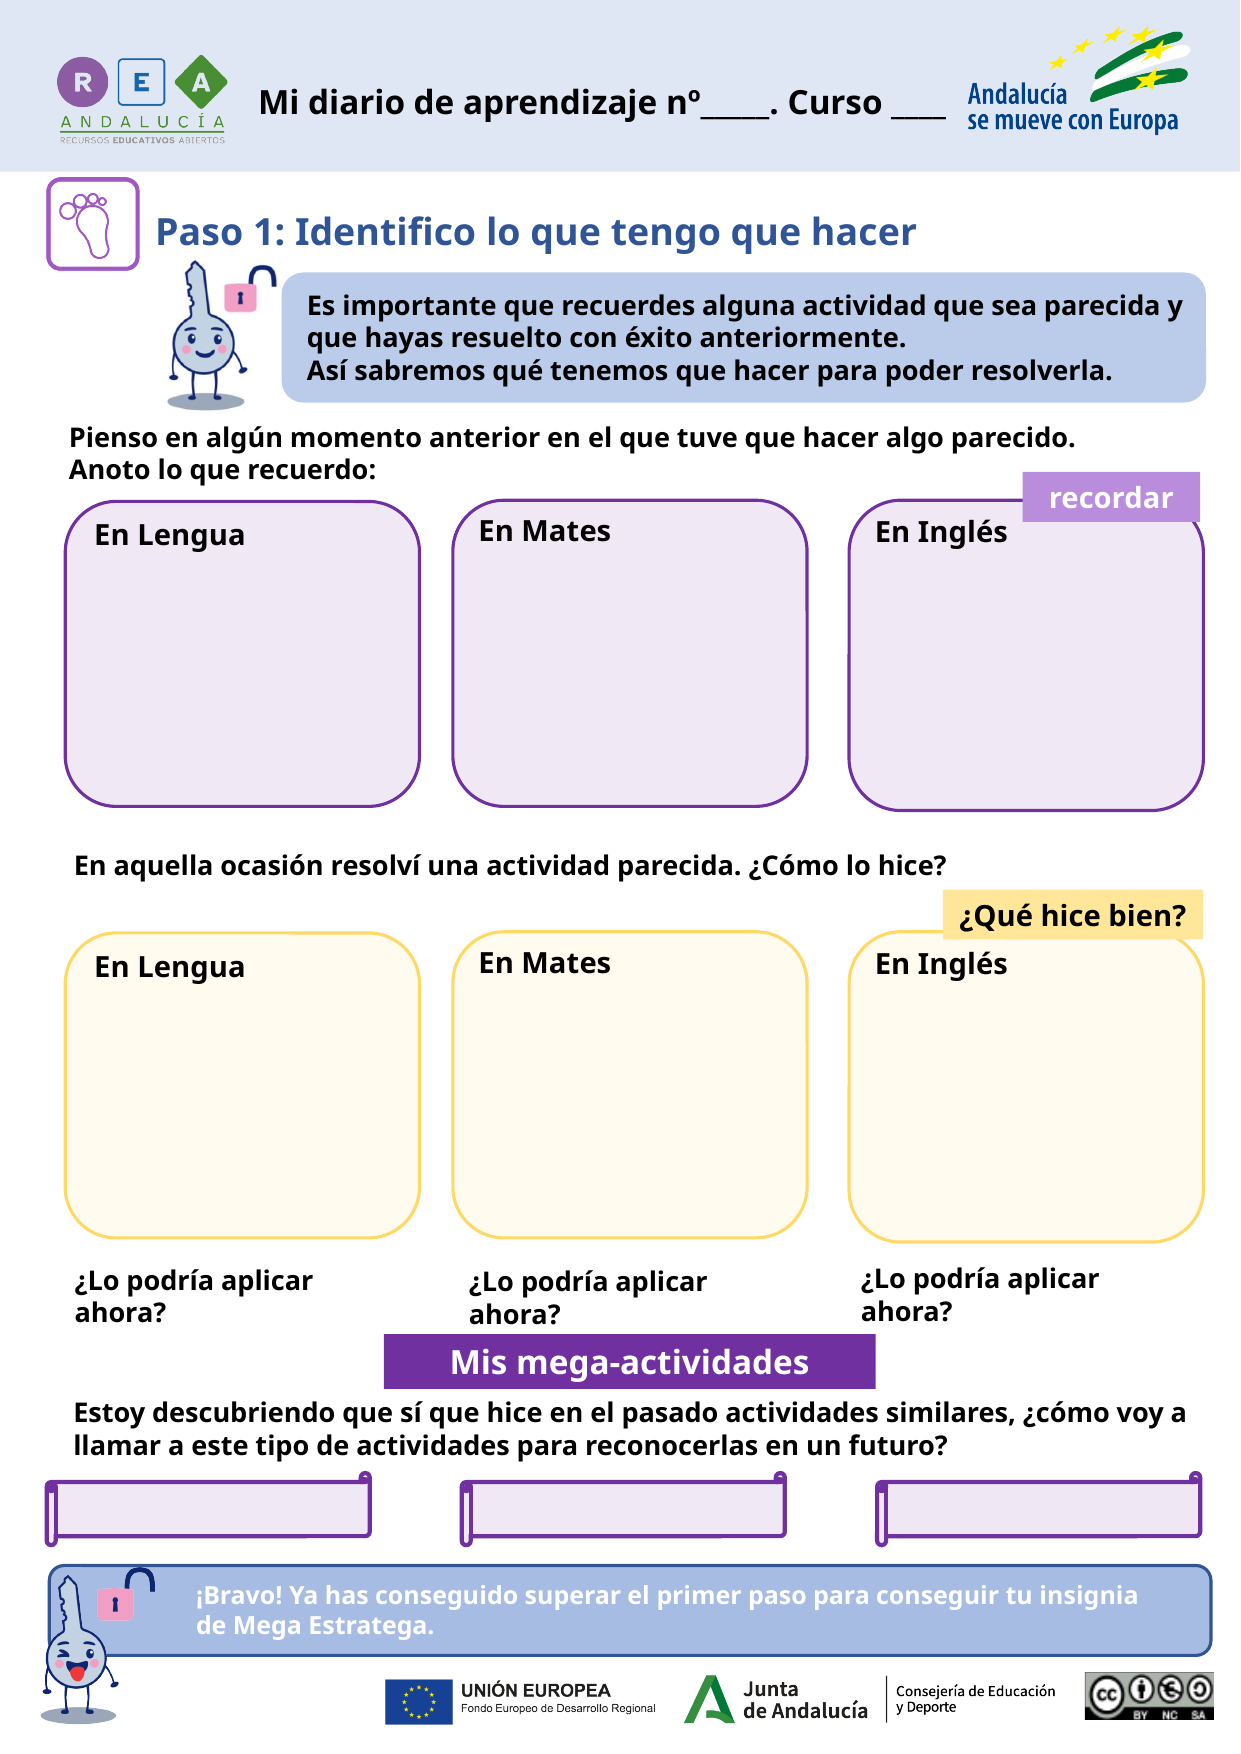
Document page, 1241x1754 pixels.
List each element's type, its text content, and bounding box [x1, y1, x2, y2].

text_box En Inglés [860, 937, 1023, 988]
text_box En aquella ocasión resolví una actividad parecida. ¿Cómo lo hice? [59, 841, 1210, 889]
text_box [877, 500, 1022, 506]
text_box [461, 1472, 785, 1546]
text_box ¿Qué hice bien? [942, 889, 1204, 940]
picture [46, 177, 140, 271]
text_box En Inglés [860, 506, 1023, 557]
text_box Es importante que recuerdes alguna actividad que sea parecida y que hayas resuelto con éxito anteriormente. Así sabremos qué tenemos que hacer para poder resolverla. [292, 280, 1206, 393]
text_box [281, 272, 1203, 403]
text_box recordar [1022, 471, 1201, 522]
text_box [65, 501, 420, 807]
picture [0, 1552, 182, 1734]
text_box En Mates [463, 505, 626, 555]
text_box Pienso en algún momento anterior en el que tuve que hacer algo parecido. Anoto lo que recuerdo: [54, 412, 1193, 493]
picture [144, 260, 292, 412]
text_box Estoy descubriendo que sí que hice en el pasado actividades similares, ¿cómo voy a llamar a este tipo de actividades para reconocerlas en un futuro? [58, 1388, 1221, 1468]
text_box ¿Lo podría aplicar ahora? [454, 1257, 812, 1334]
text_box ¿Lo podría aplicar ahora? [846, 1254, 1204, 1335]
picture [43, 50, 241, 148]
text_box [877, 1472, 1201, 1546]
text_box Mi diario de aprendizaje nº_____. Curso ____ [243, 73, 961, 129]
text_box [0, 0, 1240, 172]
picture [364, 1650, 1074, 1738]
text_box Paso 1: Identifico lo que tengo que hacer [140, 200, 933, 260]
text_box ¿Lo podría aplicar ahora? [59, 1255, 418, 1336]
text_box [182, 1565, 1211, 1656]
text_box En Lengua [79, 940, 261, 991]
text_box [878, 931, 942, 937]
text_box En Lengua [79, 509, 261, 560]
text_box [46, 1472, 370, 1546]
text_box En Mates [463, 936, 626, 987]
text_box ¡Bravo! Ya has conseguido superar el primer paso para conseguir tu insignia de Mega Estratega. [182, 1572, 1162, 1629]
text_box [452, 500, 808, 807]
text_box [849, 520, 1204, 811]
text_box [452, 931, 808, 1238]
text_box [65, 932, 420, 1238]
text_box Mis mega-actividades [383, 1334, 876, 1389]
picture [961, 23, 1197, 141]
text_box [849, 940, 1204, 1243]
picture [1084, 1672, 1214, 1720]
